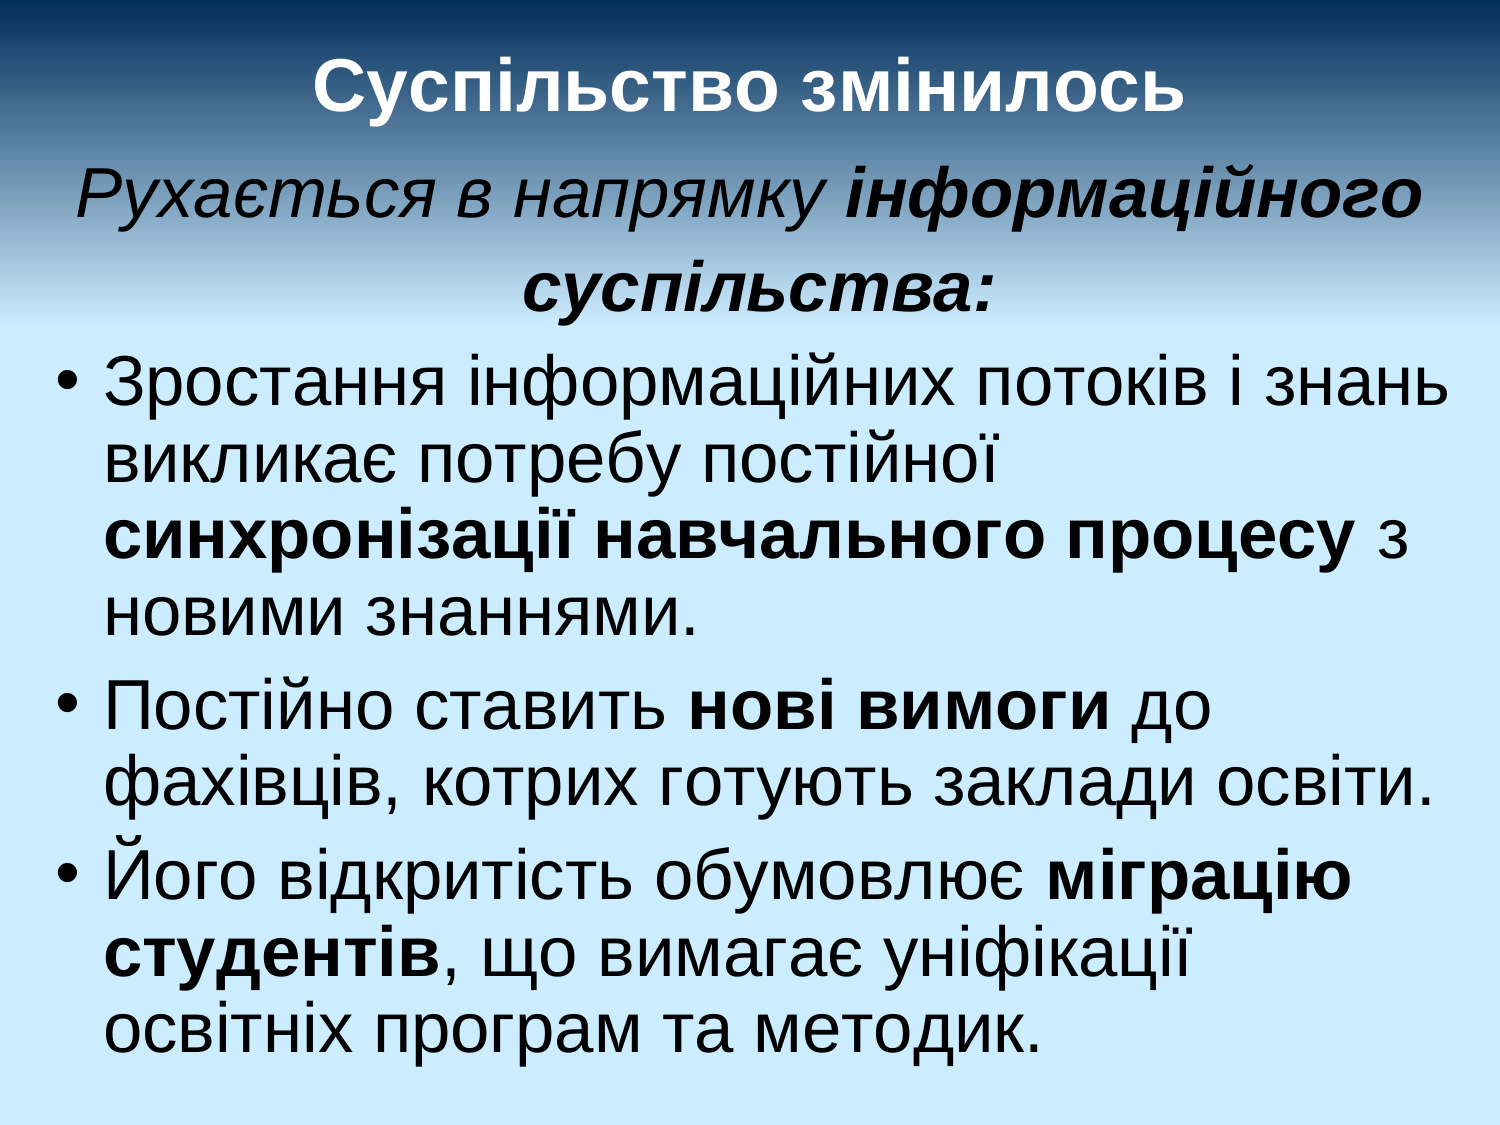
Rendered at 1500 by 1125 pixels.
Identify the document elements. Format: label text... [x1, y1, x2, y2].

list Рухається в напрямку інформаційного суспільства: Зростання інформаційних потоків і знань викликає потребу постійної синхронізації навчального процесу з новими знаннями. Постійно ставить нові вимоги до фахівців, котрих готують заклади освіти. Його відкритість обумовлює міграцію студентів, що вимагає уніфікації освітніх програм та методик. [41, 148, 1479, 1088]
title Суспільство змінилось [24, 24, 1476, 138]
